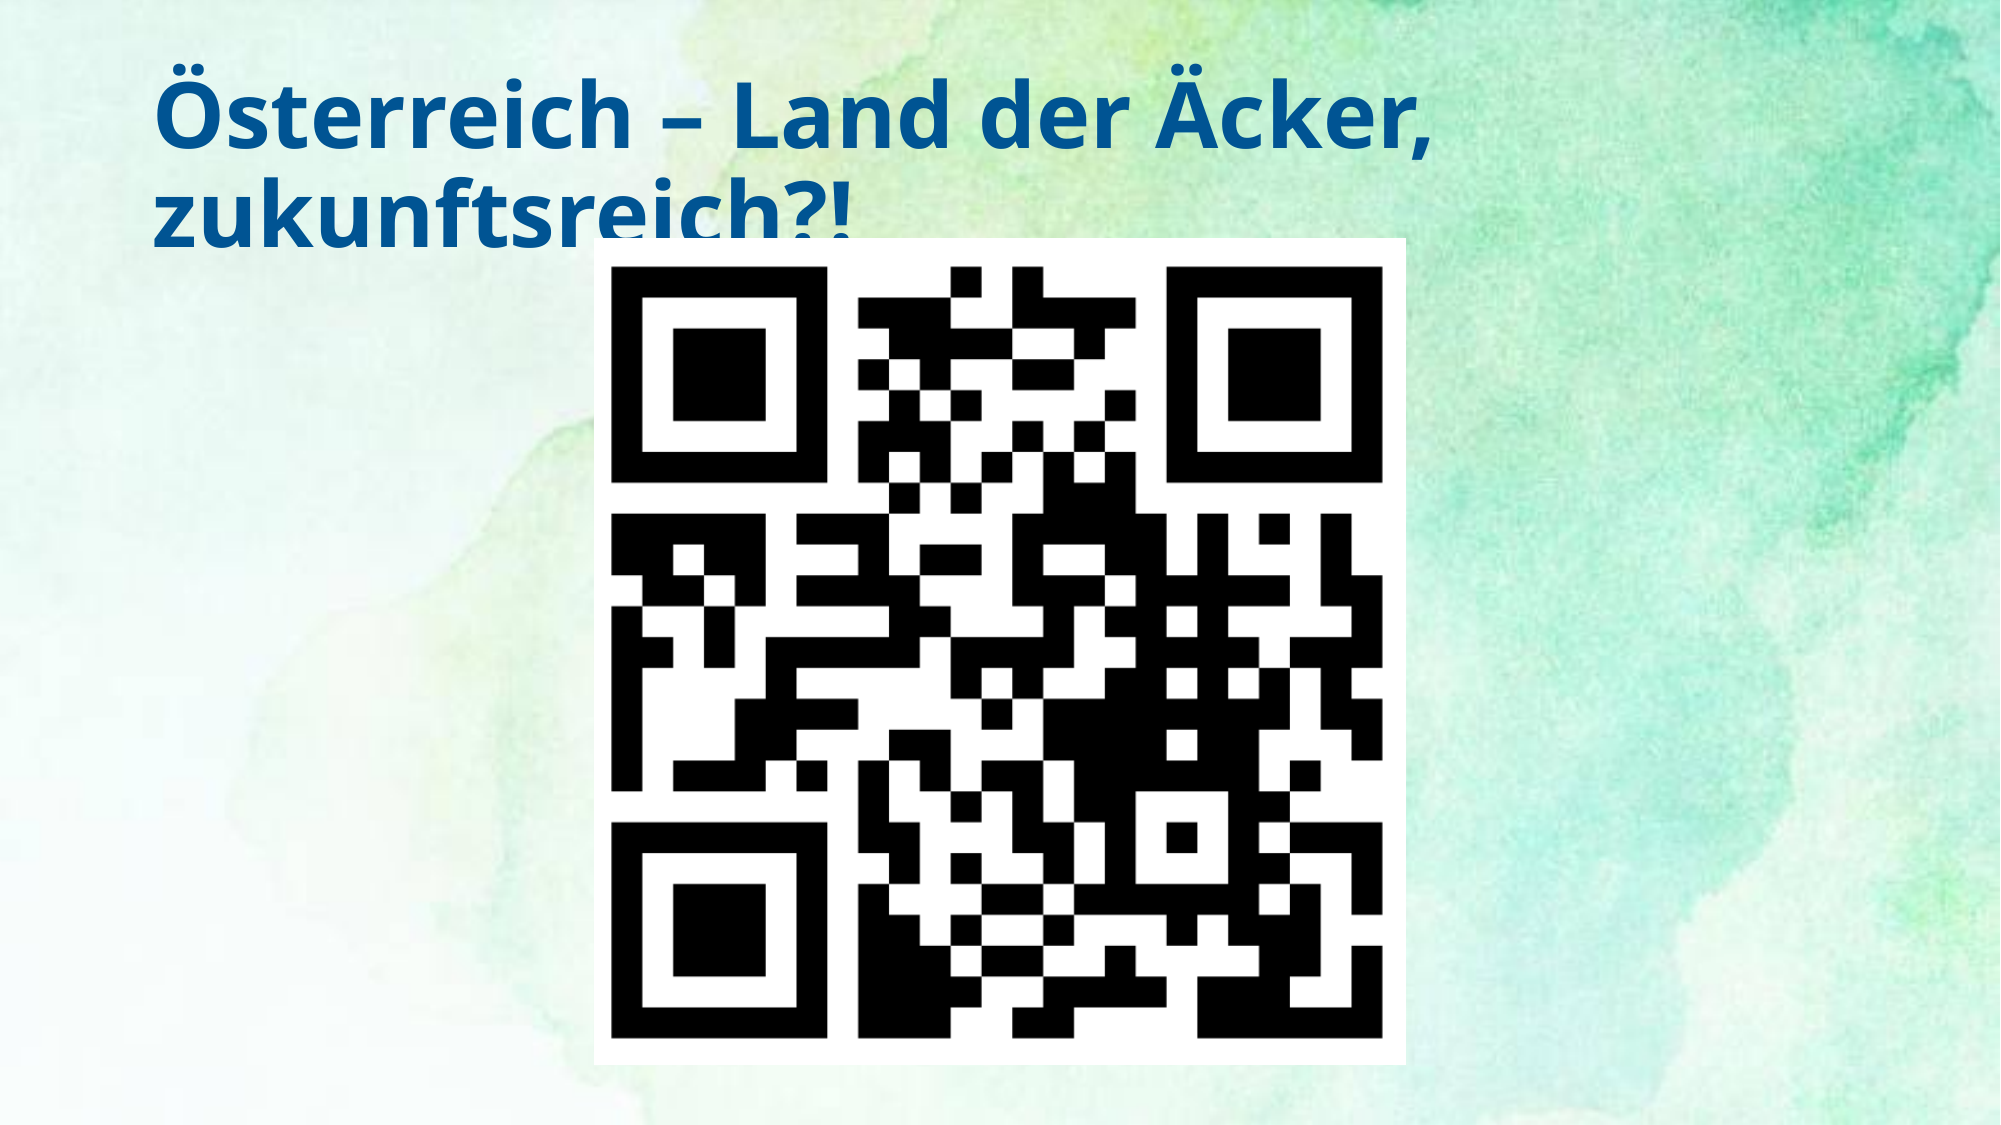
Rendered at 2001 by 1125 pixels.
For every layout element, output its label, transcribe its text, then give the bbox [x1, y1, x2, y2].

picture [0, 0, 2000, 1125]
title Österreich – Land der Äcker, zukunftsreich?! [137, 59, 1863, 278]
